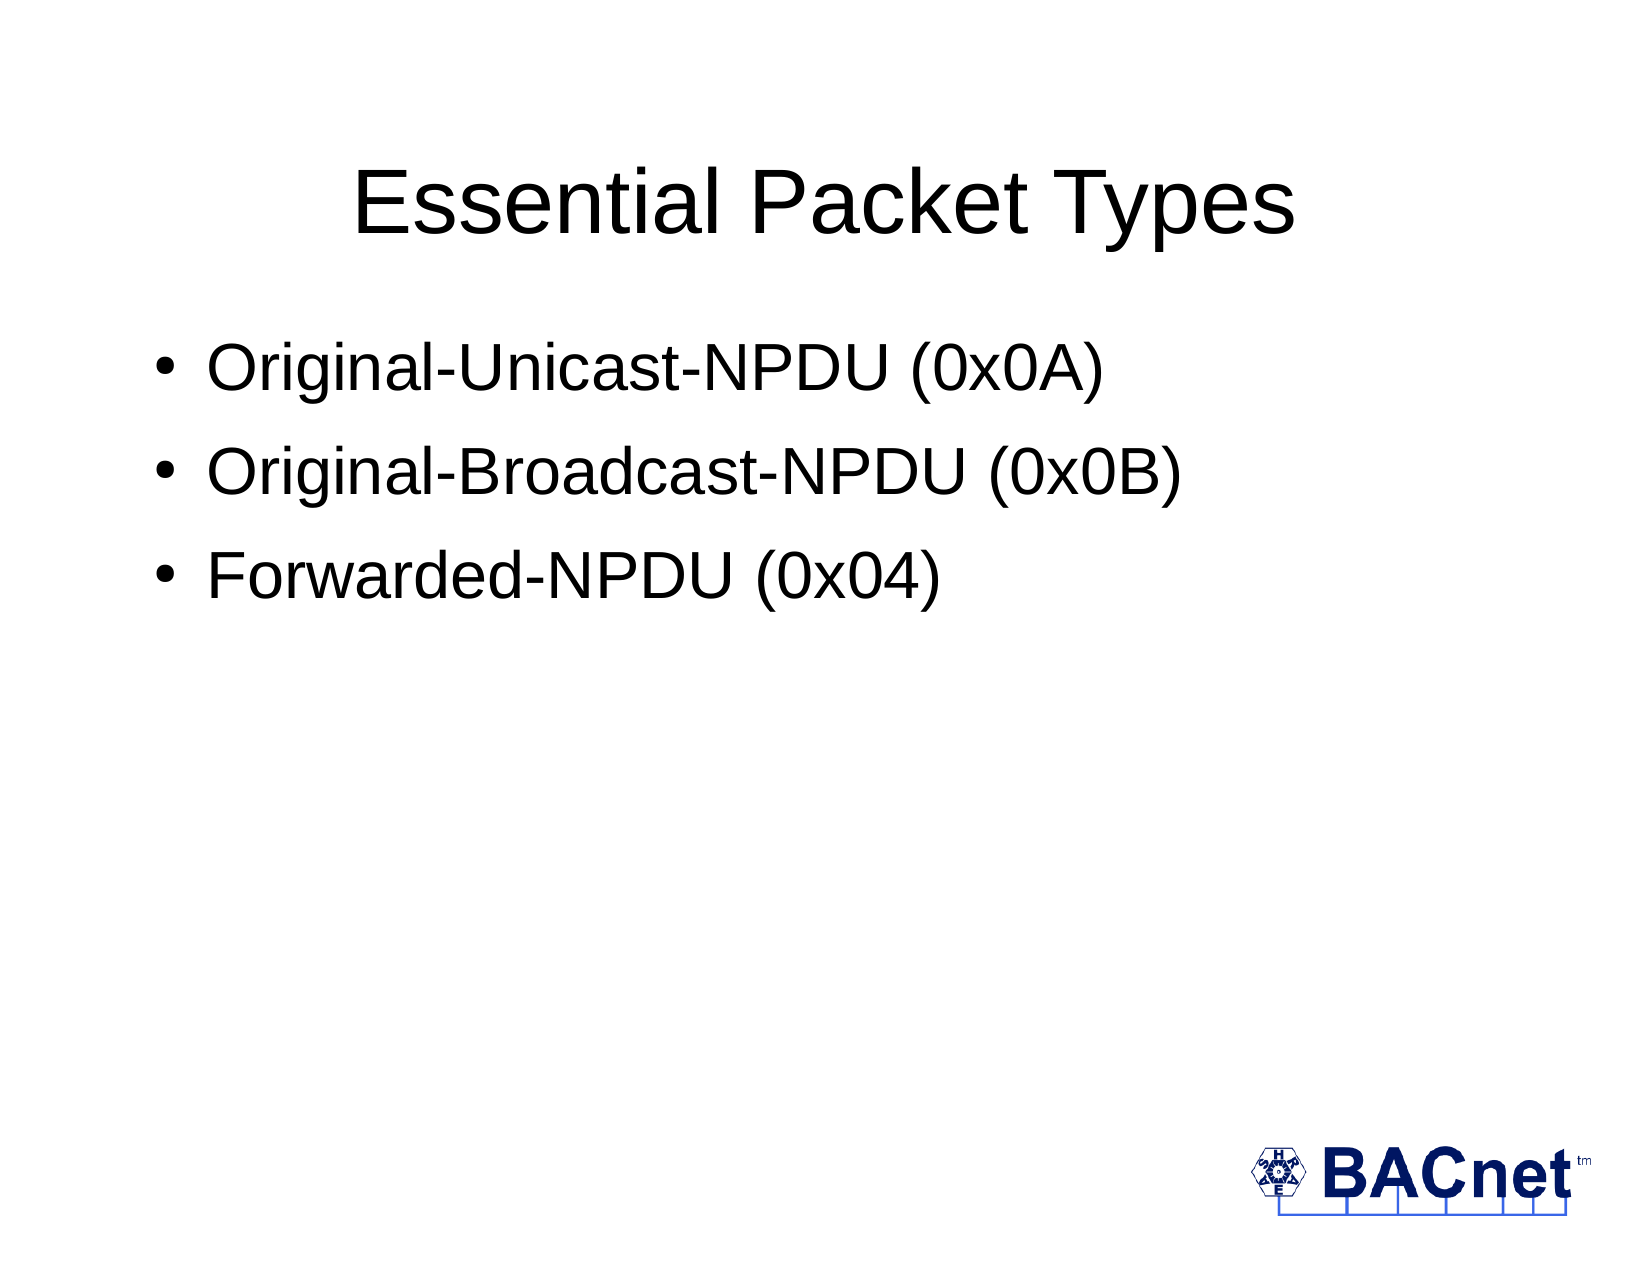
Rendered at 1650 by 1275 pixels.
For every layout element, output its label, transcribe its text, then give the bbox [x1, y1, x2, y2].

list Original-Unicast-NPDU (0x0A) Original-Broadcast-NPDU (0x0B) Forwarded-NPDU (0x04) [135, 329, 1515, 1079]
picture [1251, 1146, 1591, 1216]
title Essential Packet Types [135, 112, 1515, 291]
